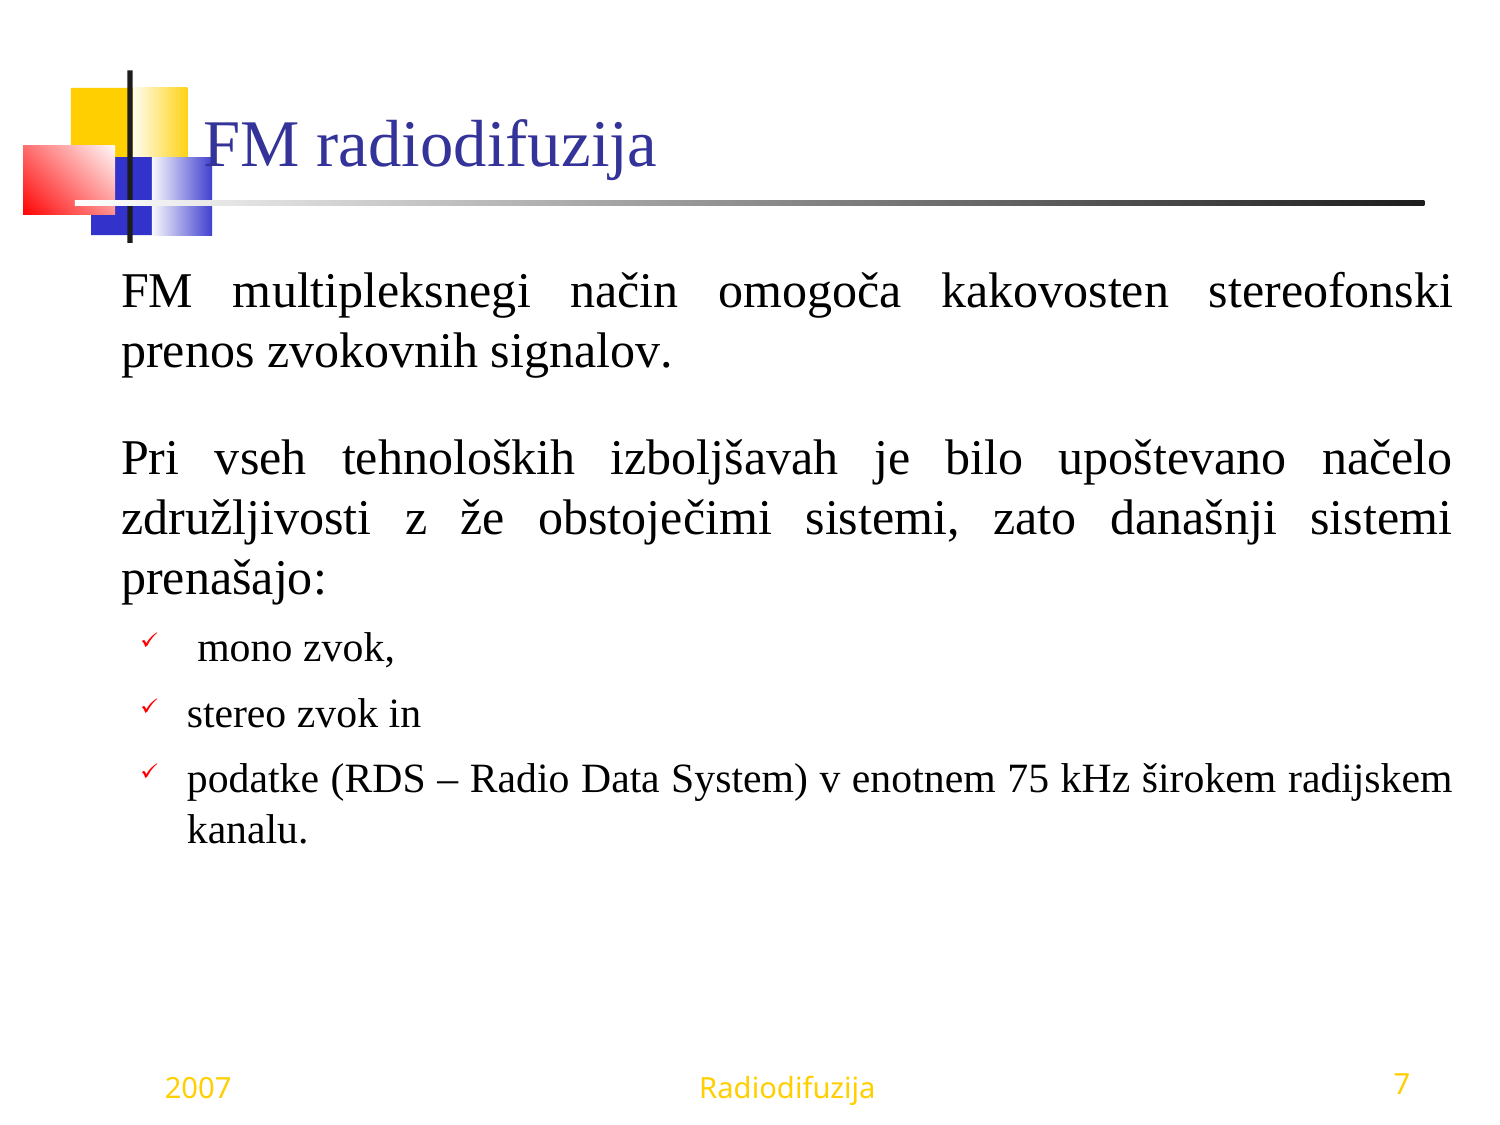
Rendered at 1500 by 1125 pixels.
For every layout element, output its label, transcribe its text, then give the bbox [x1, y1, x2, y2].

text_box Radiodifuzija [549, 1037, 1026, 1113]
text_box <number> [1112, 1037, 1426, 1113]
title FM radiodifuzija [188, 92, 1468, 188]
text_box 2007 [150, 1037, 463, 1113]
list FM multipleksnegi način omogoča kakovosten stereofonski prenos zvokovnih signalov. Pri vseh tehnoloških izboljšavah je bilo upoštevano načelo združljivosti z že obstoječimi sistemi, zato današnji sistemi prenašajo: mono zvok, stereo zvok in podatke (RDS – Radio Data System) v enotnem 75 kHz širokem radijskem kanalu. [50, 249, 1469, 1007]
